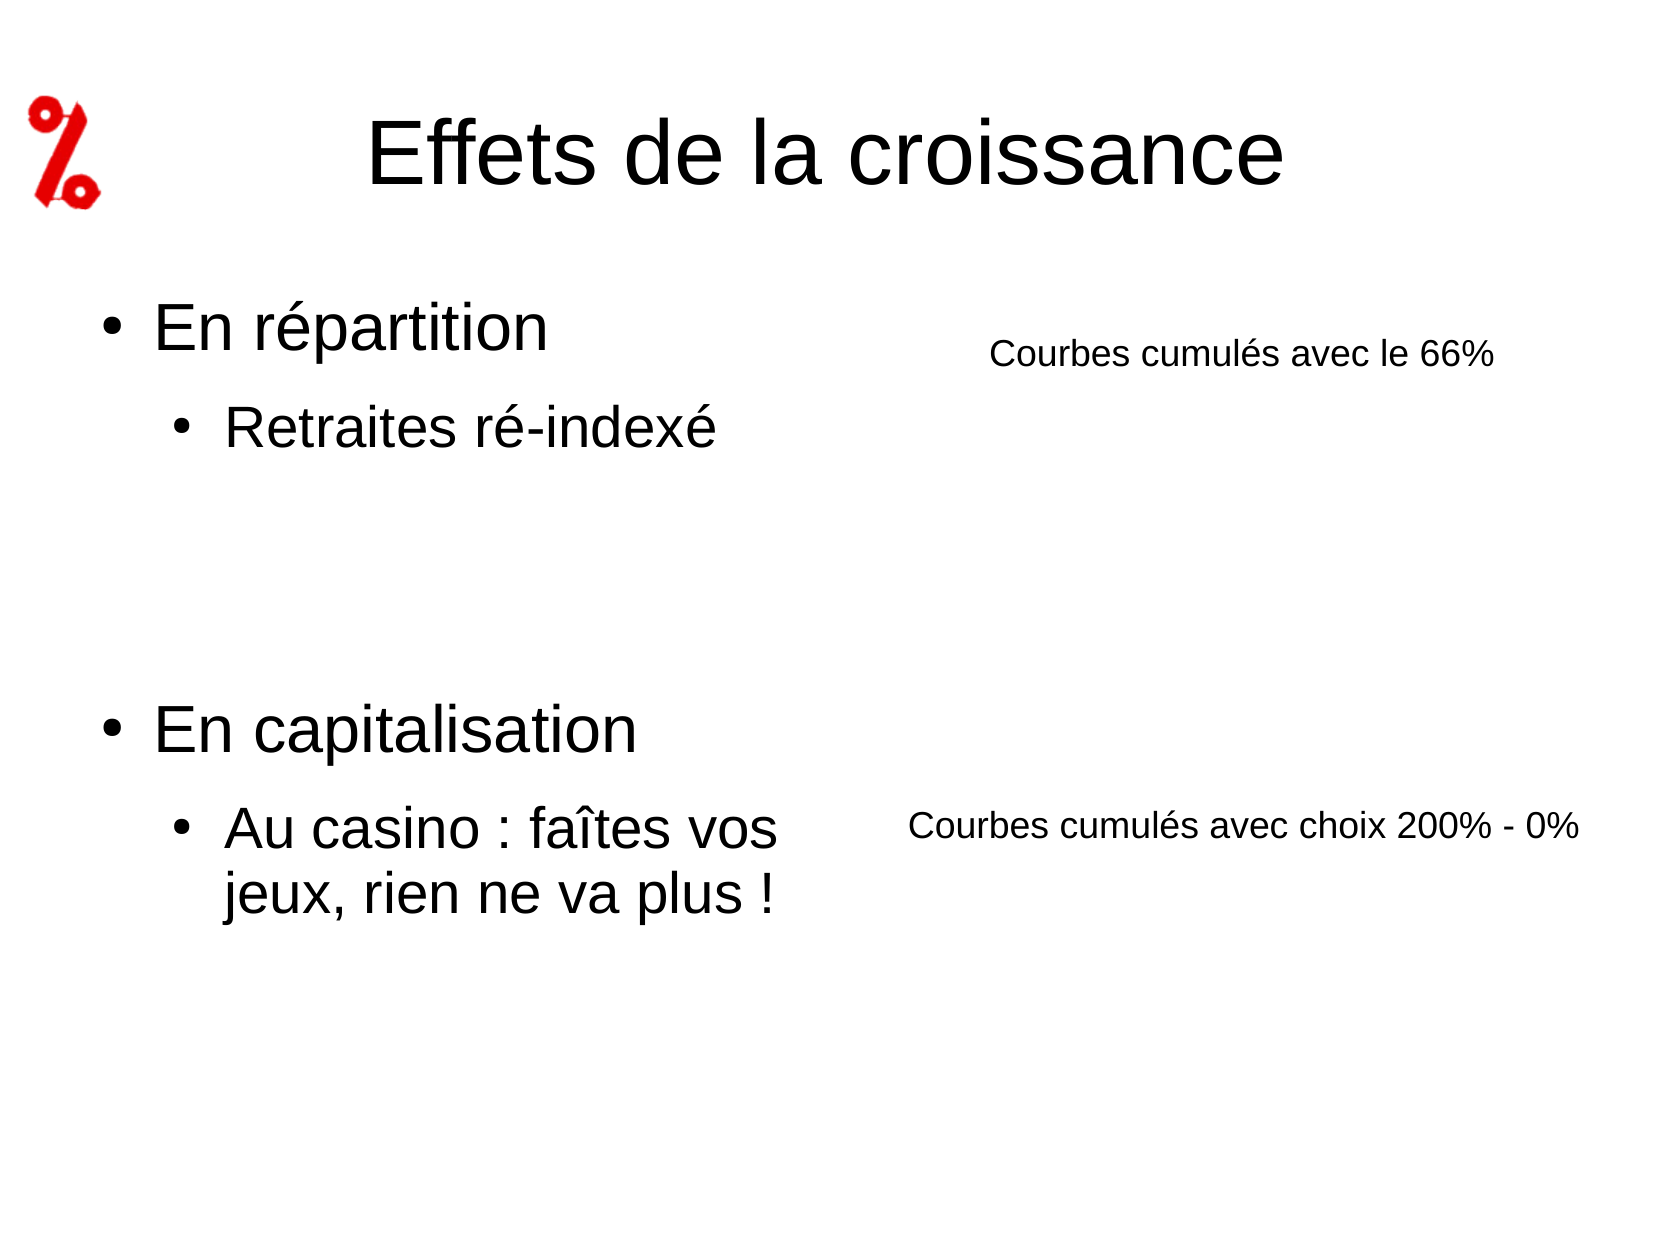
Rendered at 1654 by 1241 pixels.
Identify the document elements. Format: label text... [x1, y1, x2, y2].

list En répartition Retraites ré-indexé En capitalisation Au casino : faîtes vos jeux, rien ne va plus ! [82, 290, 809, 1109]
text_box Courbes cumulés avec choix 200% - 0% [893, 797, 1595, 855]
picture [0, 88, 82, 219]
text_box Courbes cumulés avec le 66% [974, 324, 1510, 382]
title Effets de la croissance [82, 56, 1571, 250]
